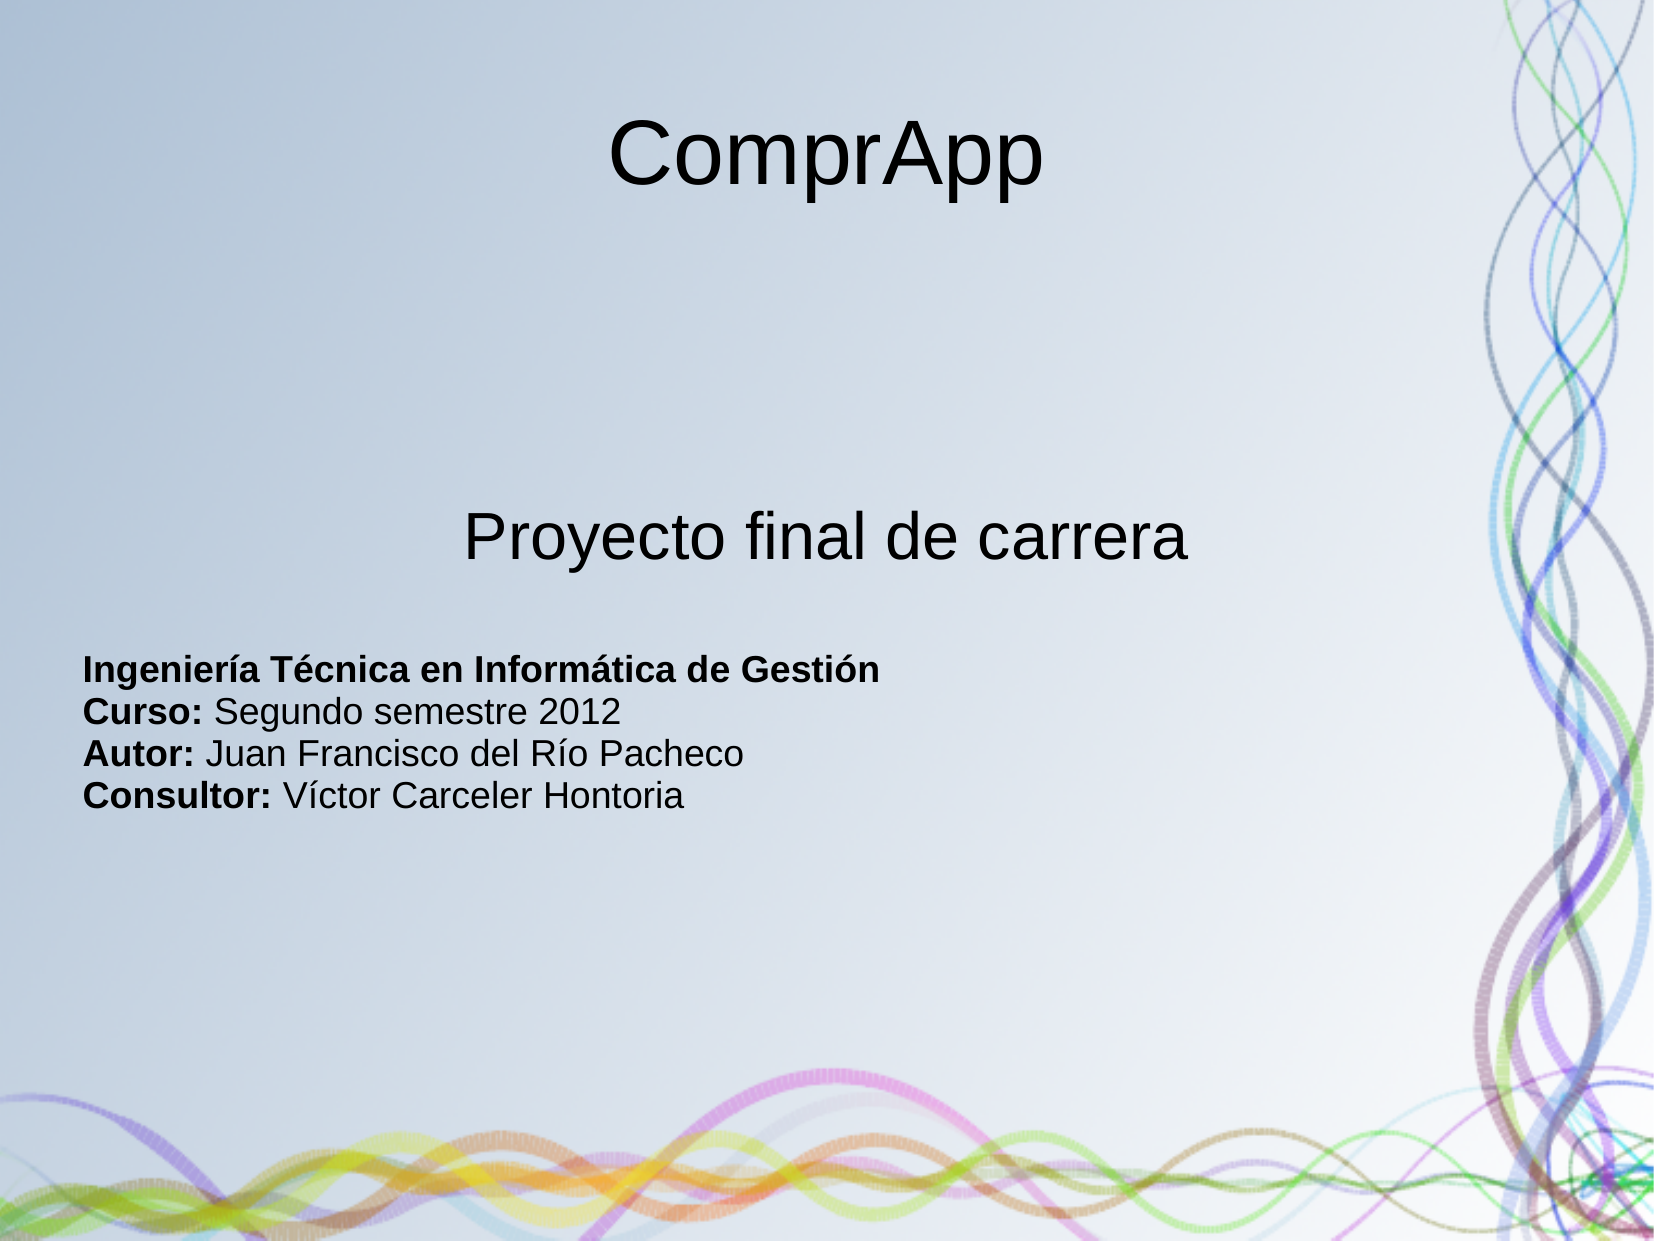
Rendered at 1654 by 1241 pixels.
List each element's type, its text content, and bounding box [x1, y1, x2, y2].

subtitle Proyecto final de carrera Ingeniería Técnica en Informática de Gestión Curso: Segundo semestre 2012 Autor: Juan Francisco del Río Pacheco Consultor: Víctor Carceler Hontoria [82, 297, 1571, 1102]
title ComprApp [82, 56, 1571, 250]
picture [0, 0, 1654, 1241]
